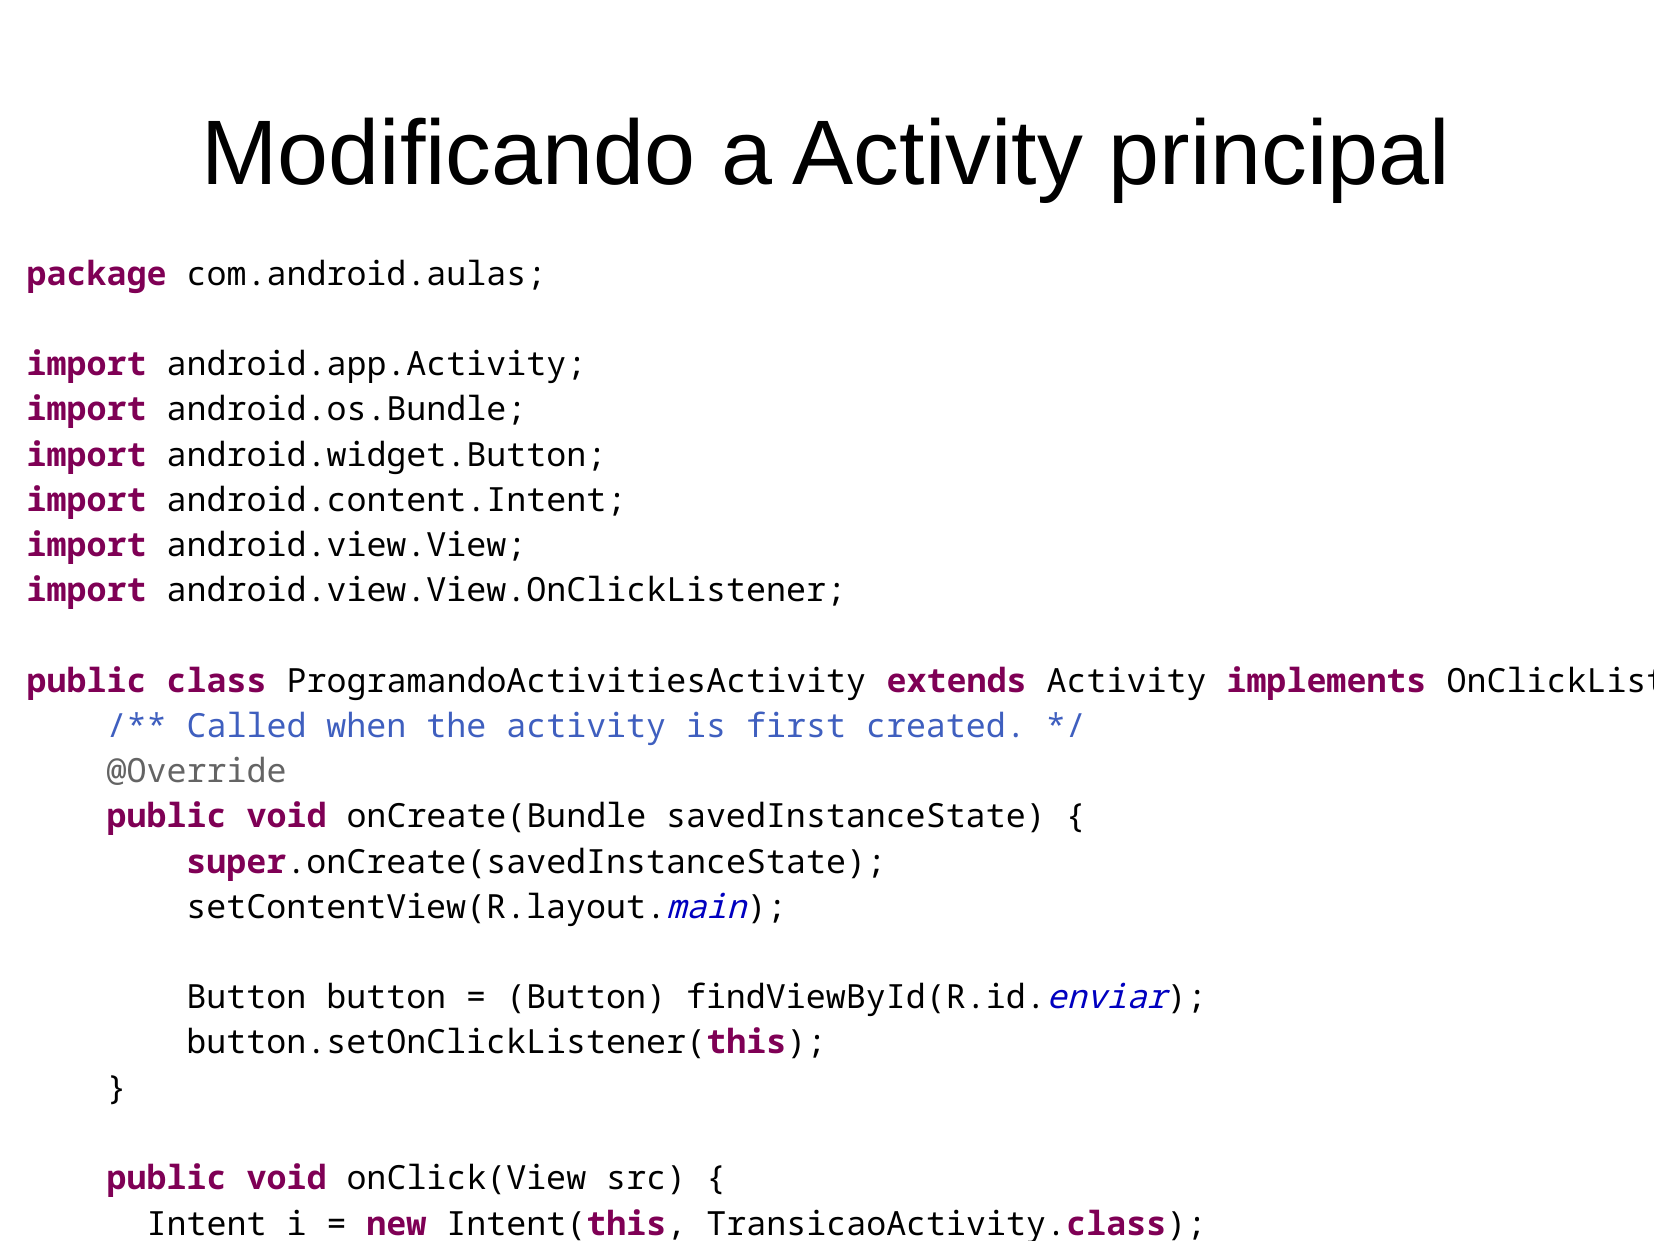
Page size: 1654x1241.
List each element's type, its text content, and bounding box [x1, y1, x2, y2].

text_box package com.android.aulas; import android.app.Activity; import android.os.Bundle; import android.widget.Button; import android.content.Intent; import android.view.View; import android.view.View.OnClickListener; public class ProgramandoActivitiesActivity extends Activity implements OnClickListener { /** Called when the activity is first created. */ @Override public void onCreate(Bundle savedInstanceState) { super.onCreate(savedInstanceState); setContentView(R.layout.main); Button button = (Button) findViewById(R.id.enviar); button.setOnClickListener(this); } public void onClick(View src) { Intent i = new Intent(this, TransicaoActivity.class); startActivity(i); } } [11, 242, 1648, 1226]
title Modificando a Activity principal [82, 49, 1571, 242]
